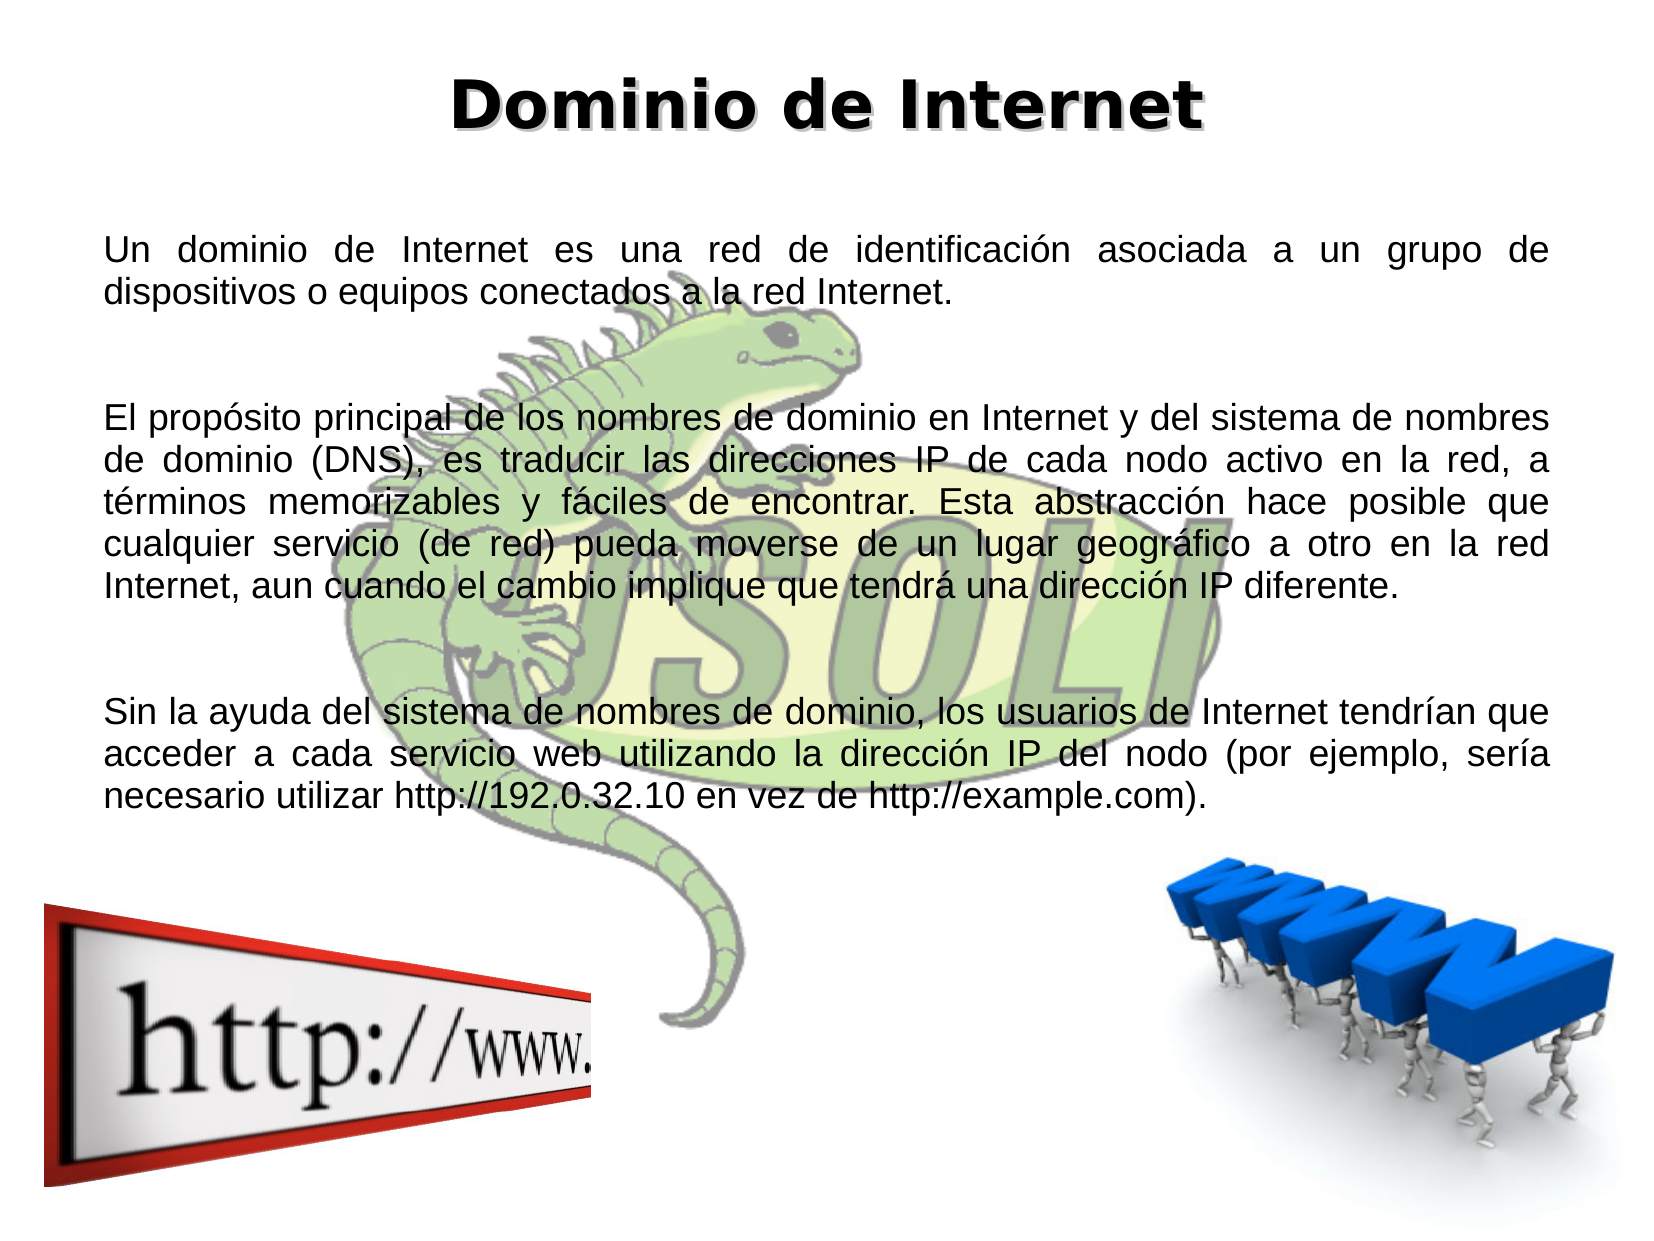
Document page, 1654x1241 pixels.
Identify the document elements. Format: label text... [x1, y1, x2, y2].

text_box Dominio de Internet Un dominio de Internet es una red de identificación asociada a un grupo de dispositivos o equipos conectados a la red Internet. El propósito principal de los nombres de dominio en Internet y del sistema de nombres de dominio (DNS), es traducir las direcciones IP de cada nodo activo en la red, a términos memorizables y fáciles de encontrar. Esta abstracción hace posible que cualquier servicio (de red) pueda moverse de un lugar geográfico a otro en la red Internet, aun cuando el cambio implique que tendrá una dirección IP diferente. Sin la ayuda del sistema de nombres de dominio, los usuarios de Internet tendrían que acceder a cada servicio web utilizando la dirección IP del nodo (por ejemplo, sería necesario utilizar http://192.0.32.10 en vez de http://example.com). [88, 59, 1565, 824]
picture [44, 824, 1625, 1229]
